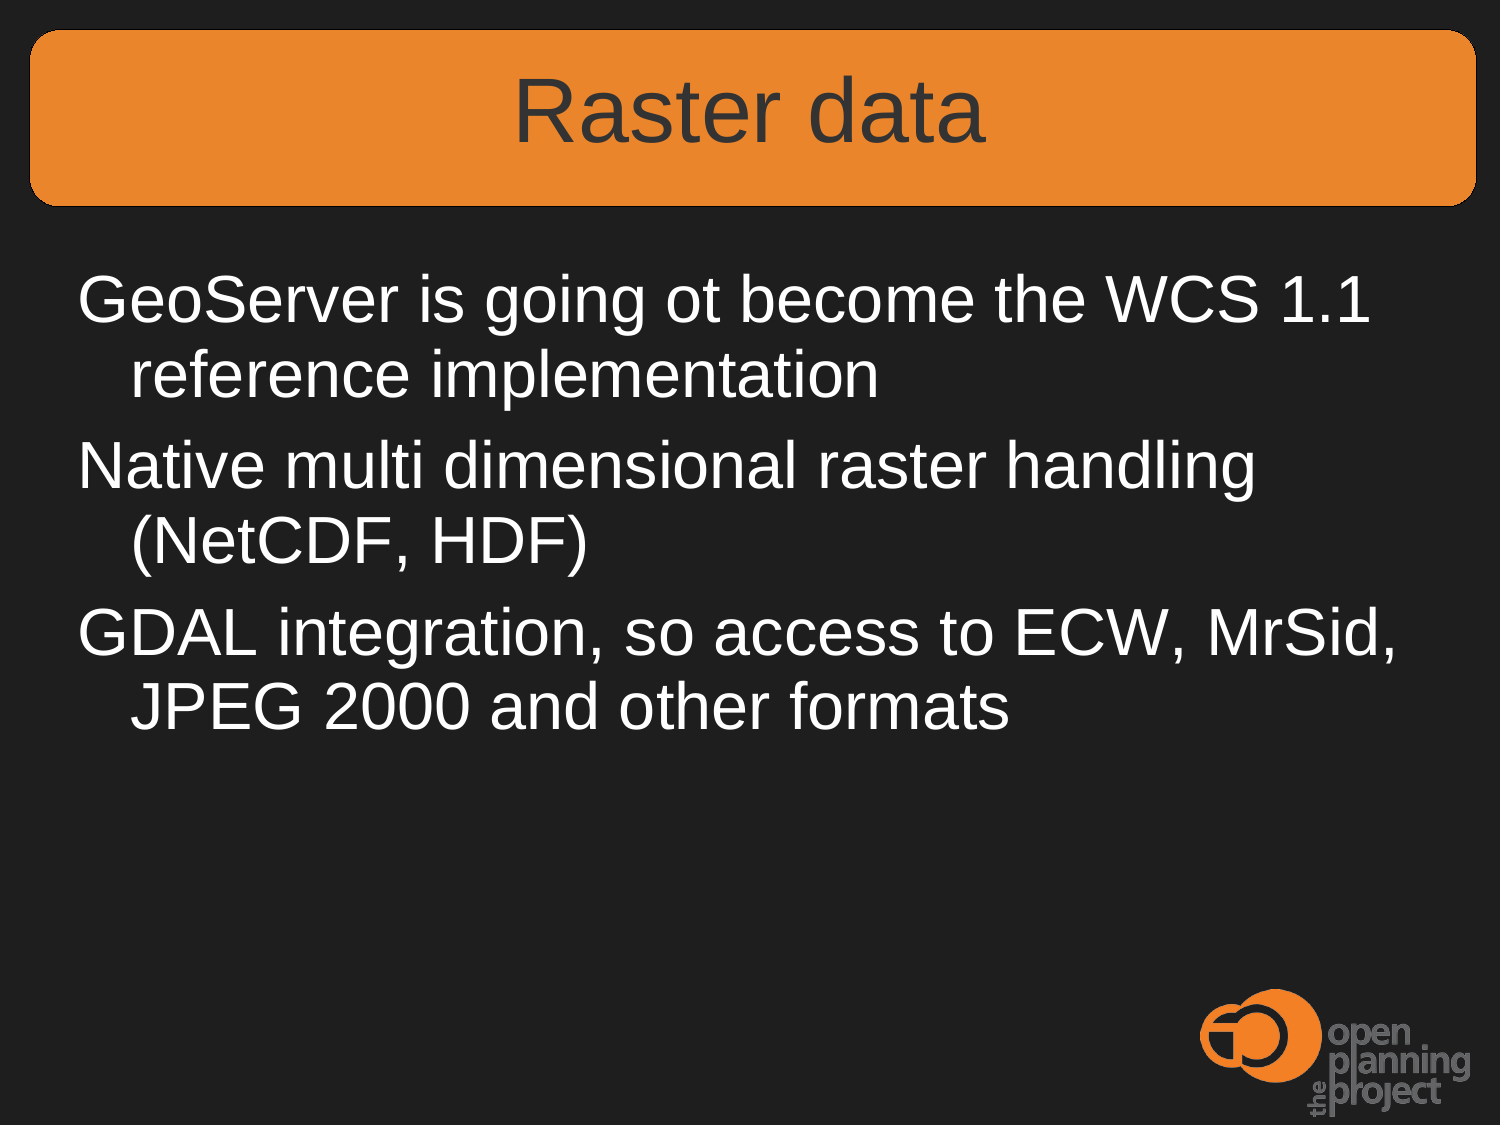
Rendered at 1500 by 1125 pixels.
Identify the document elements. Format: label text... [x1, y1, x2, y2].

title Raster data [74, 28, 1425, 207]
picture [1200, 989, 1470, 1117]
list GeoServer is going ot become the WCS 1.1 reference implementation Native multi dimensional raster handling (NetCDF, HDF) GDAL integration, so access to ECW, MrSid, JPEG 2000 and other formats [74, 262, 1425, 1005]
